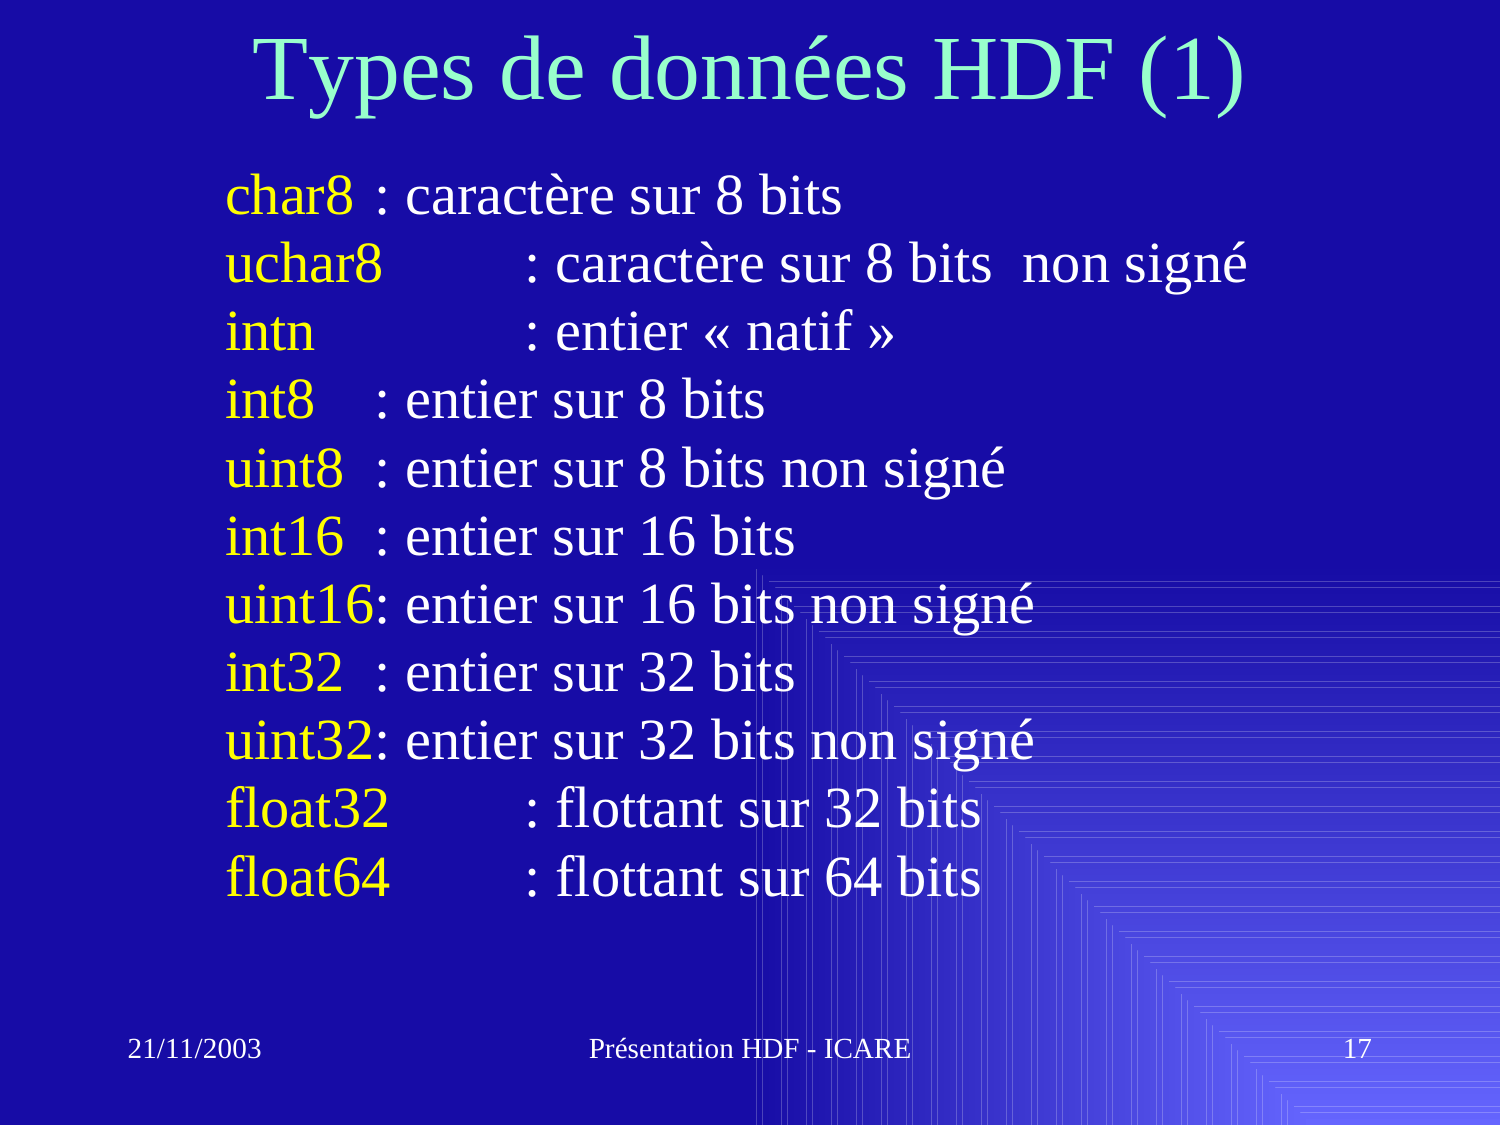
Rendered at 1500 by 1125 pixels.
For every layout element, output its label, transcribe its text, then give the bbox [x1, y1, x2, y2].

list char8 : caractère sur 8 bits uchar8 : caractère sur 8 bits non signé intn : entier « natif » int8 : entier sur 8 bits uint8 : entier sur 8 bits non signé int16 : entier sur 16 bits uint16 : entier sur 16 bits non signé int32 : entier sur 32 bits uint32 : entier sur 32 bits non signé float32 : flottant sur 32 bits float64 : flottant sur 64 bits [224, 162, 1388, 1042]
title Types de données HDF (1) [37, 0, 1463, 138]
